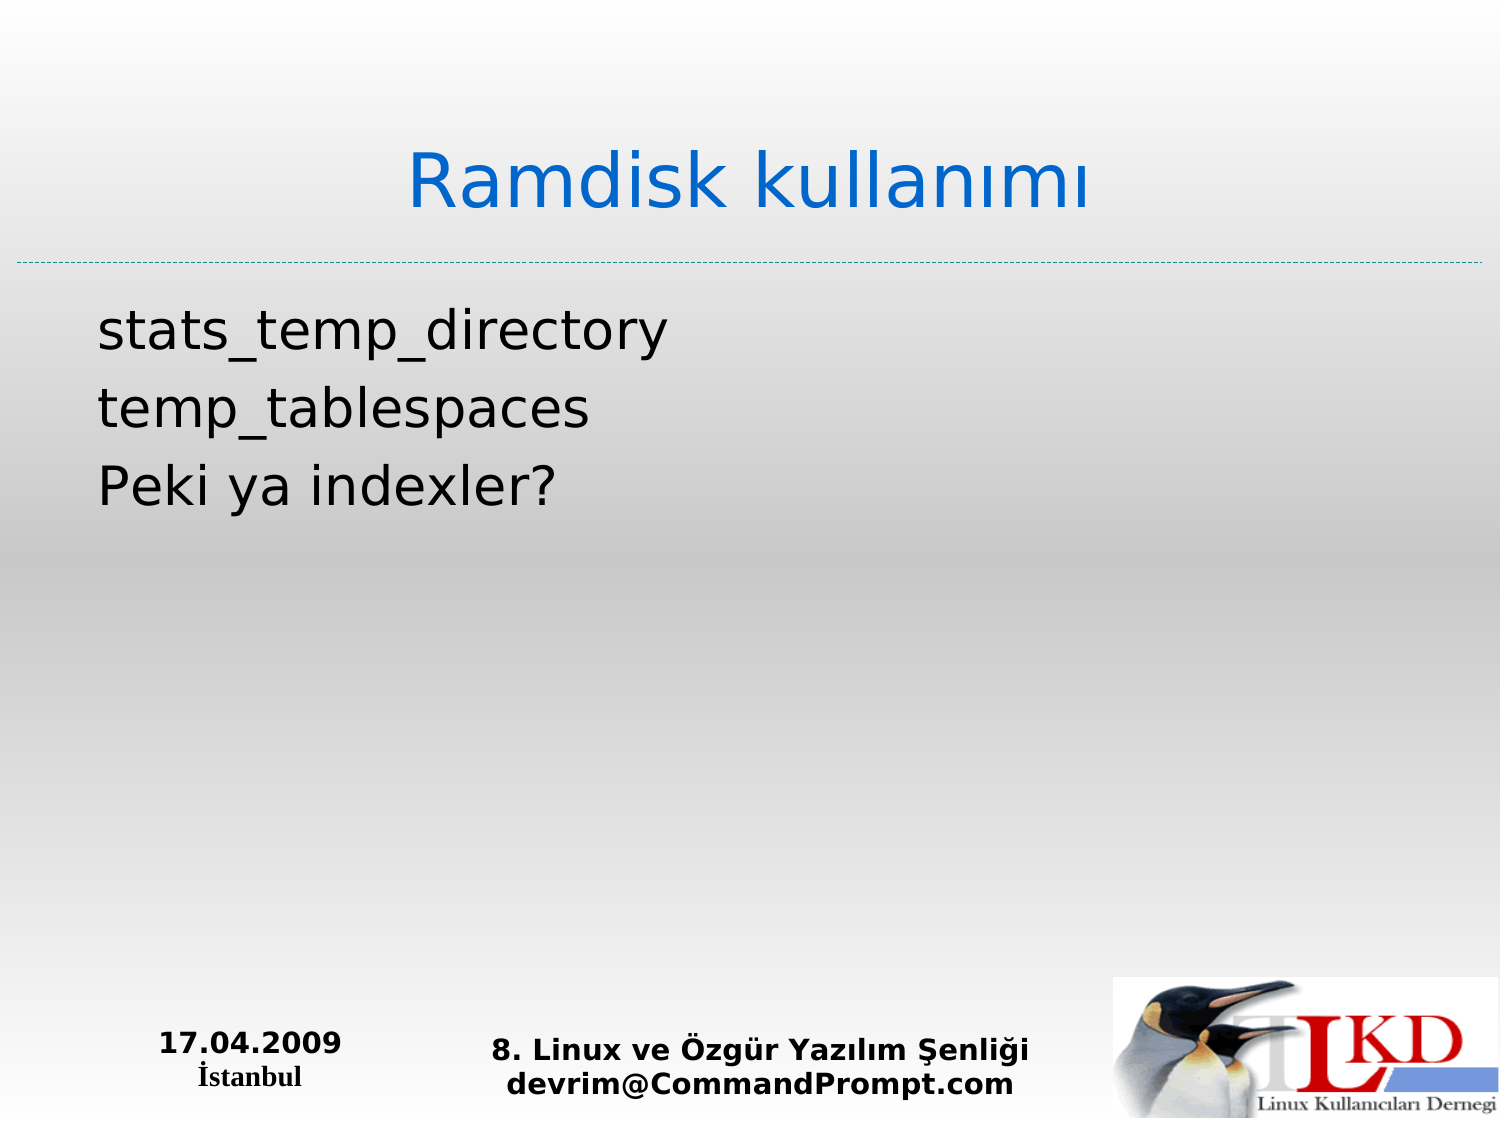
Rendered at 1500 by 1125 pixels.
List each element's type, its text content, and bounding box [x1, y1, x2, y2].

picture [1113, 977, 1499, 1118]
list stats_temp_directory temp_tablespaces Peki ya indexler? [0, 299, 1500, 975]
title Ramdisk kullanımı [0, 0, 1500, 226]
